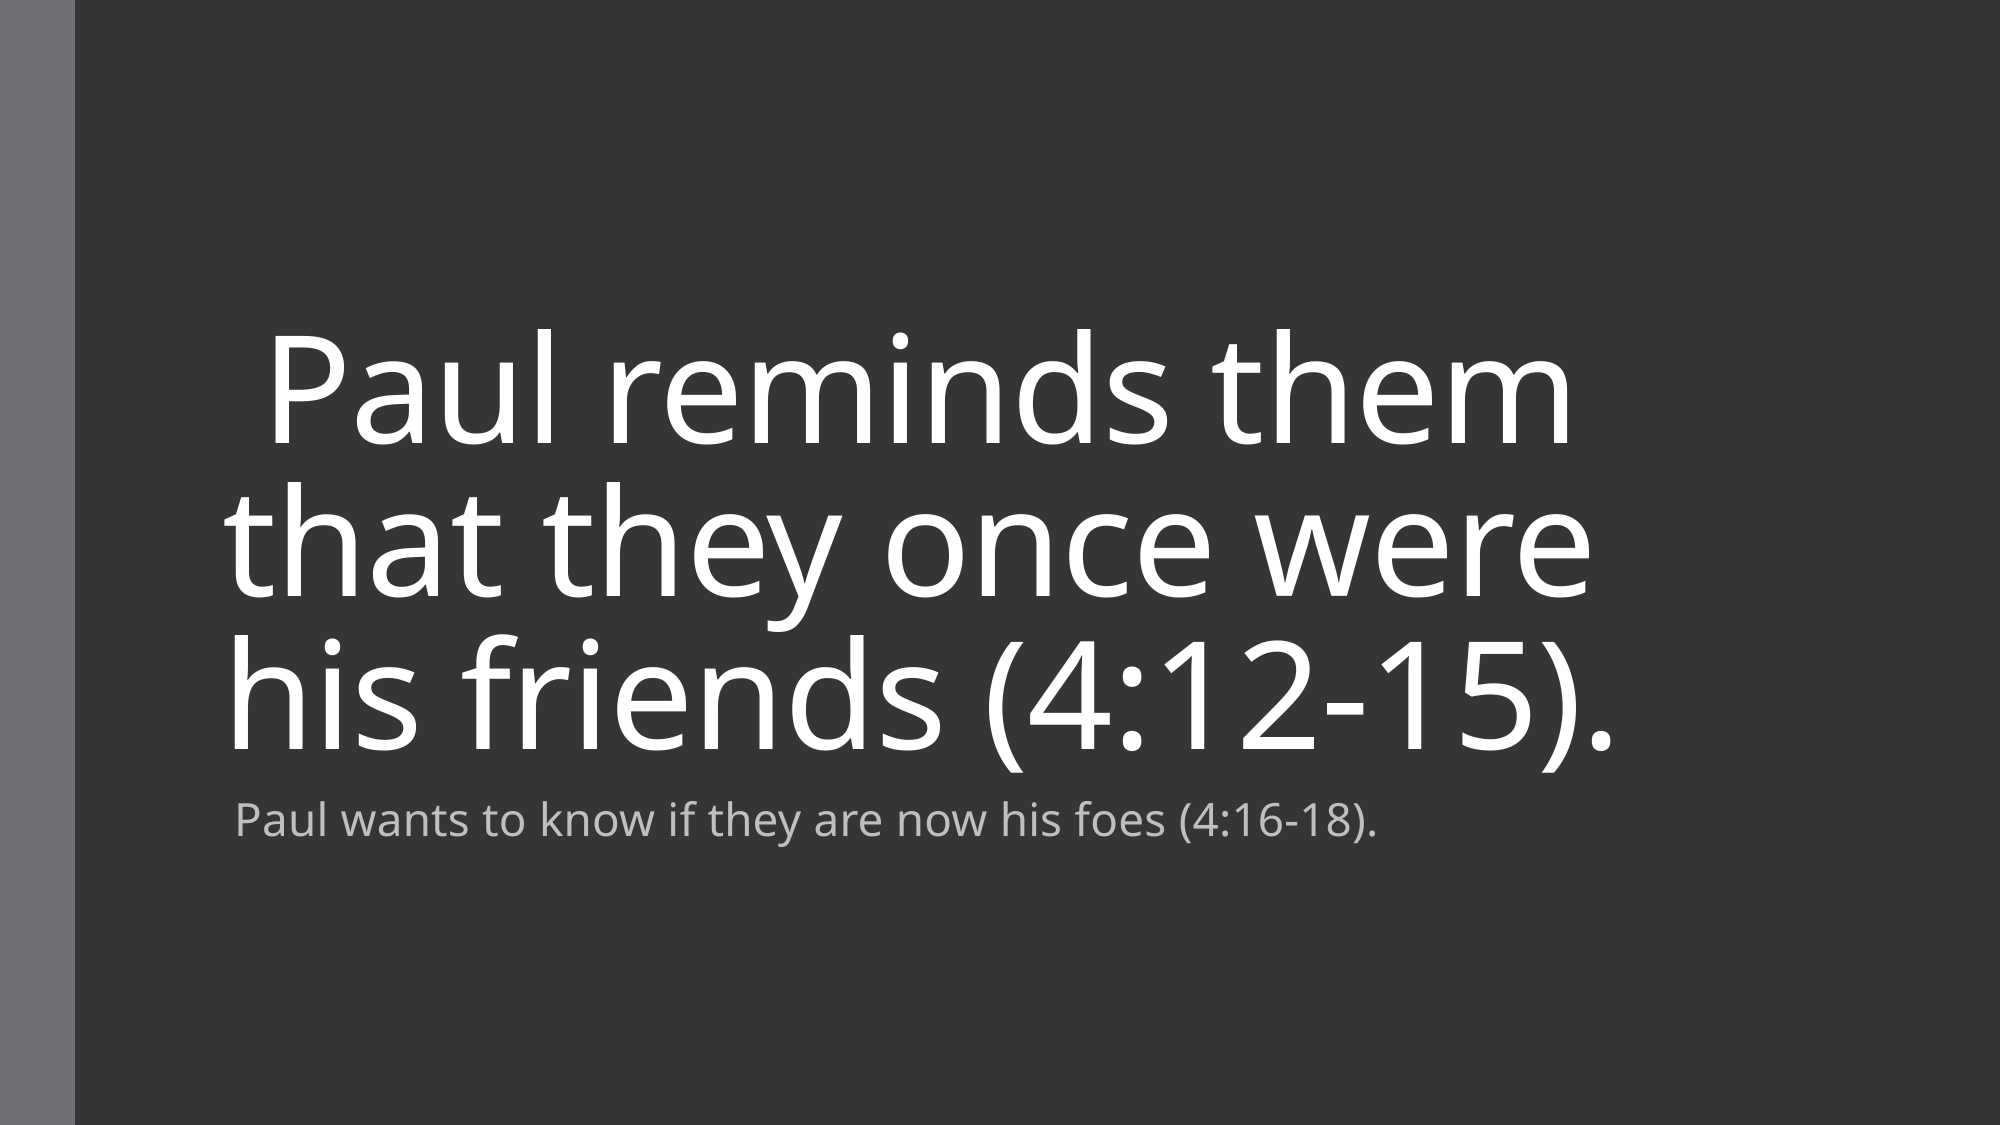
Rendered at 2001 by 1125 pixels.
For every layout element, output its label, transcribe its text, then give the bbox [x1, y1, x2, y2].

title Paul reminds them that they once were his friends (4:12-15). [206, 124, 1752, 787]
subtitle Paul wants to know if they are now his foes (4:16-18). [206, 787, 1752, 1066]
